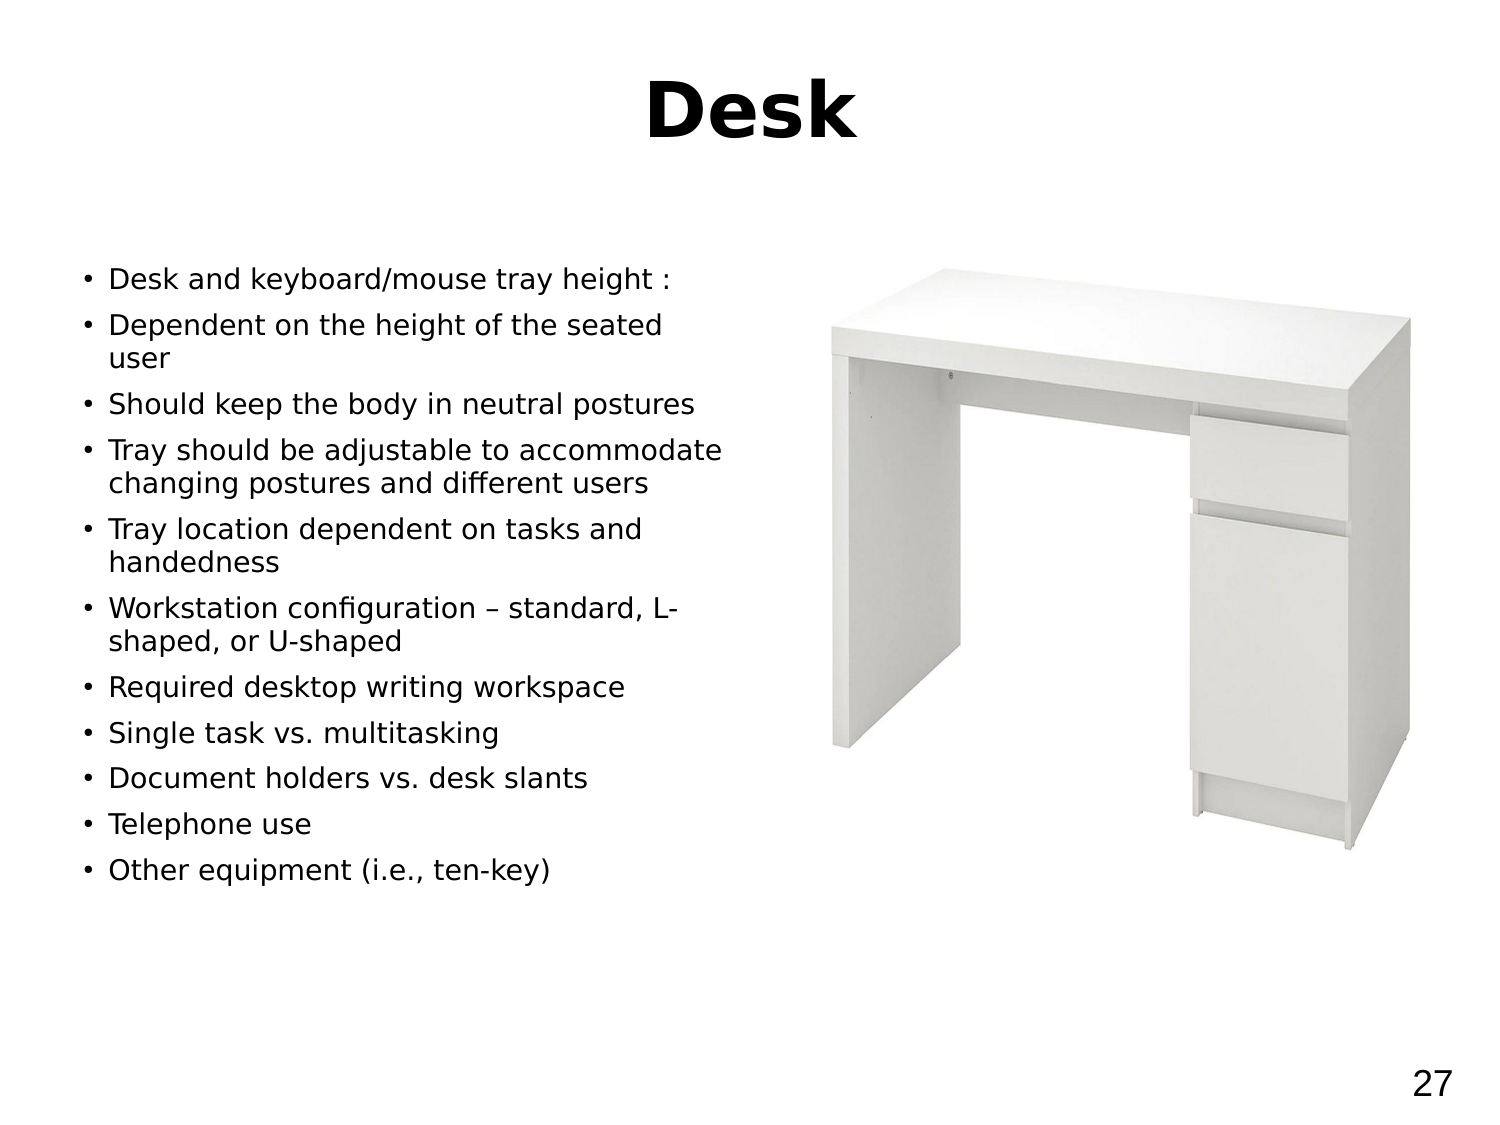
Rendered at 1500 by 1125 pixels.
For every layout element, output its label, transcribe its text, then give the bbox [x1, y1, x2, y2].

list Desk and keyboard/mouse tray height : Dependent on the height of the seated user Should keep the body in neutral postures Tray should be adjustable to accommodate changing postures and different users Tray location dependent on tasks and handedness Workstation configuration – standard, L-shaped, or U-shaped Required desktop writing workspace Single task vs. multitasking Document holders vs. desk slants Telephone use Other equipment (i.e., ten-key) [75, 263, 734, 916]
title Desk [75, 44, 1425, 177]
picture [829, 265, 1418, 854]
